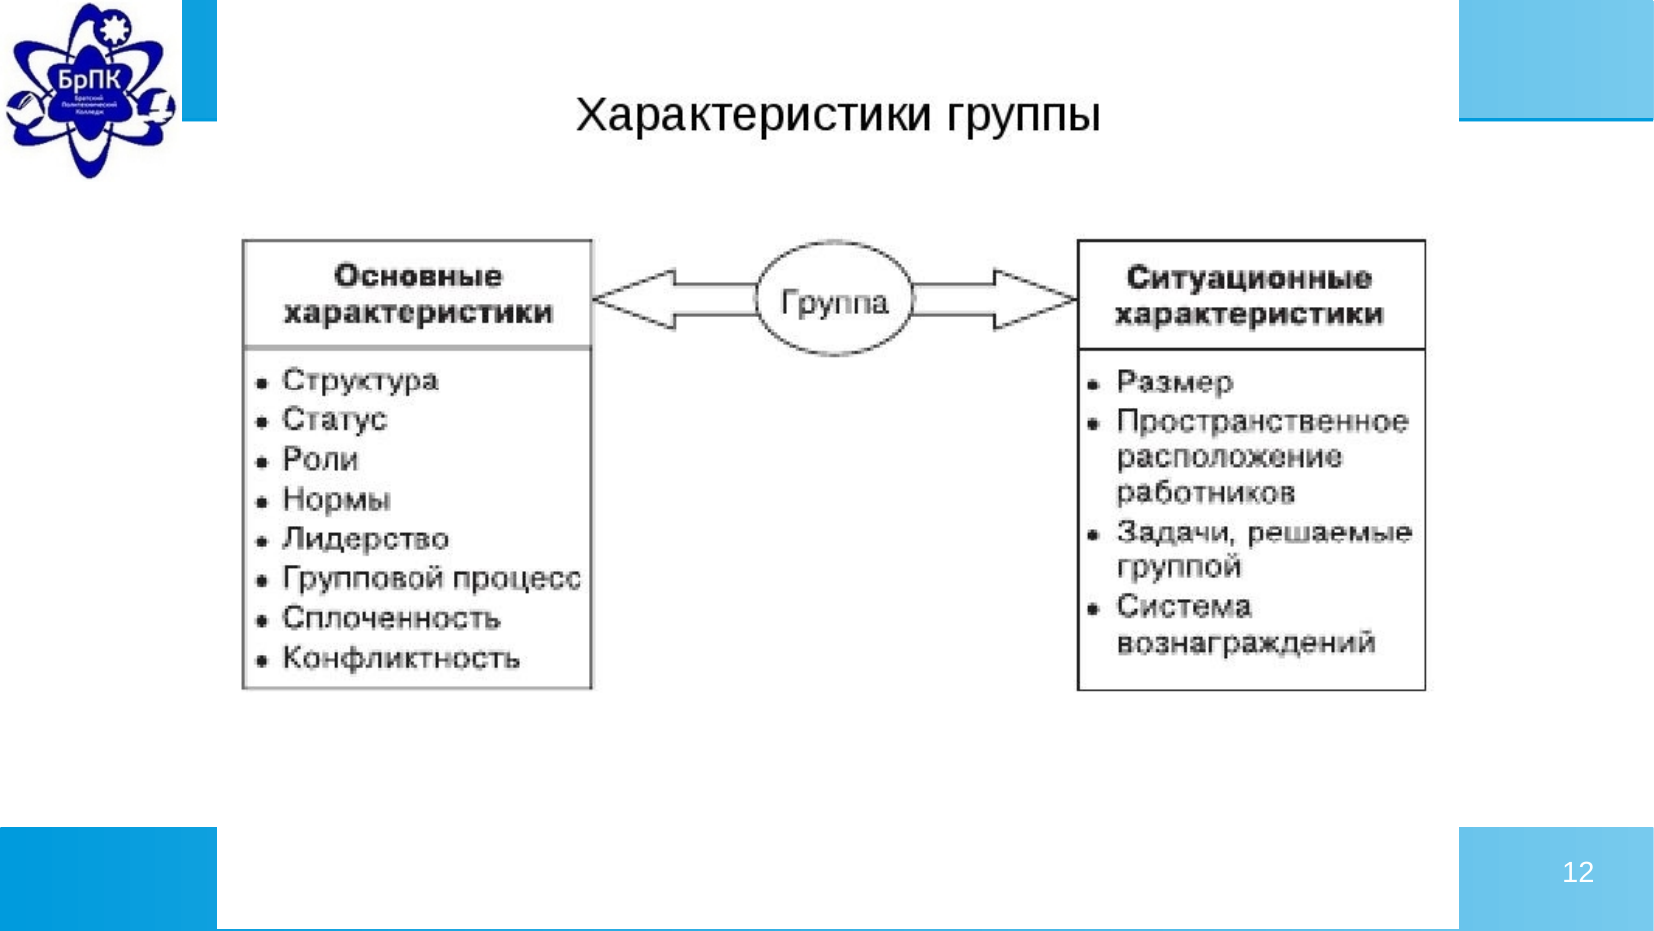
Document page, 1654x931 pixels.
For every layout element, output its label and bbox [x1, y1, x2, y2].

picture [217, 0, 1459, 929]
picture [0, 0, 182, 182]
